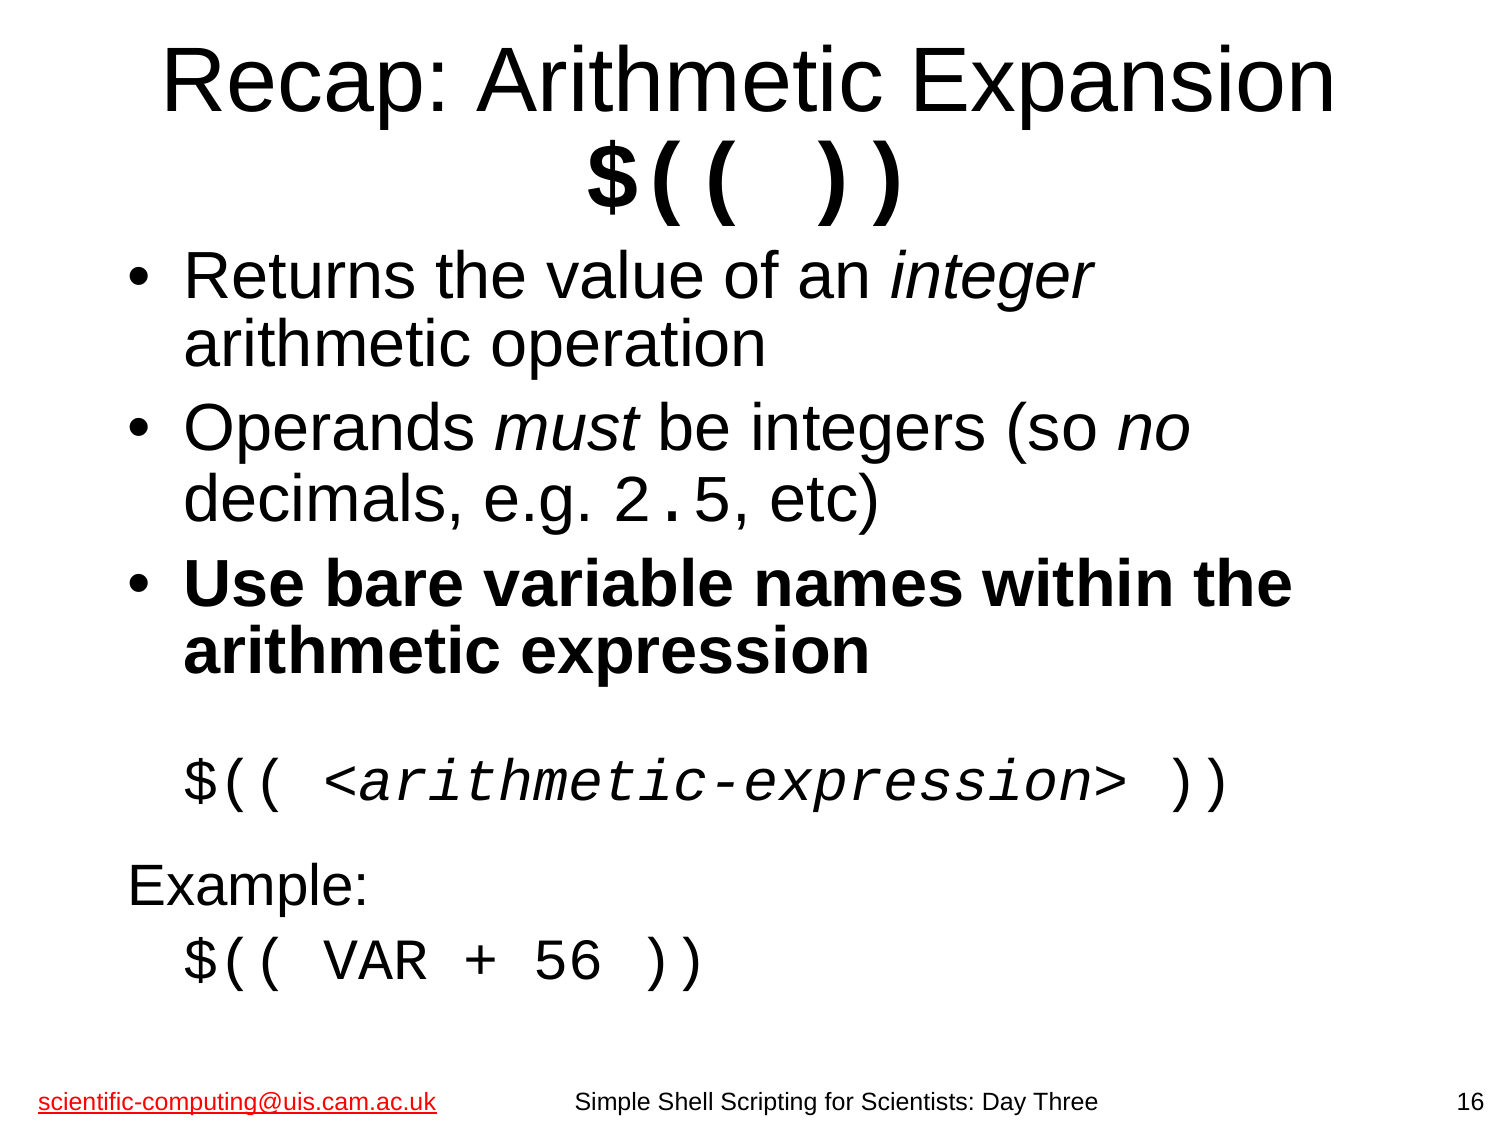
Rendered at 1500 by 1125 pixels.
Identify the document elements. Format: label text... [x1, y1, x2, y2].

list Returns the value of an integer arithmetic operation Operands must be integers (so no decimals, e.g. 2.5, etc) Use bare variable names within the arithmetic expression $(( <arithmetic-expression> )) Example: $(( VAR + 56 )) [112, 237, 1388, 1075]
title Recap: Arithmetic Expansion $(( )) [105, 16, 1395, 247]
